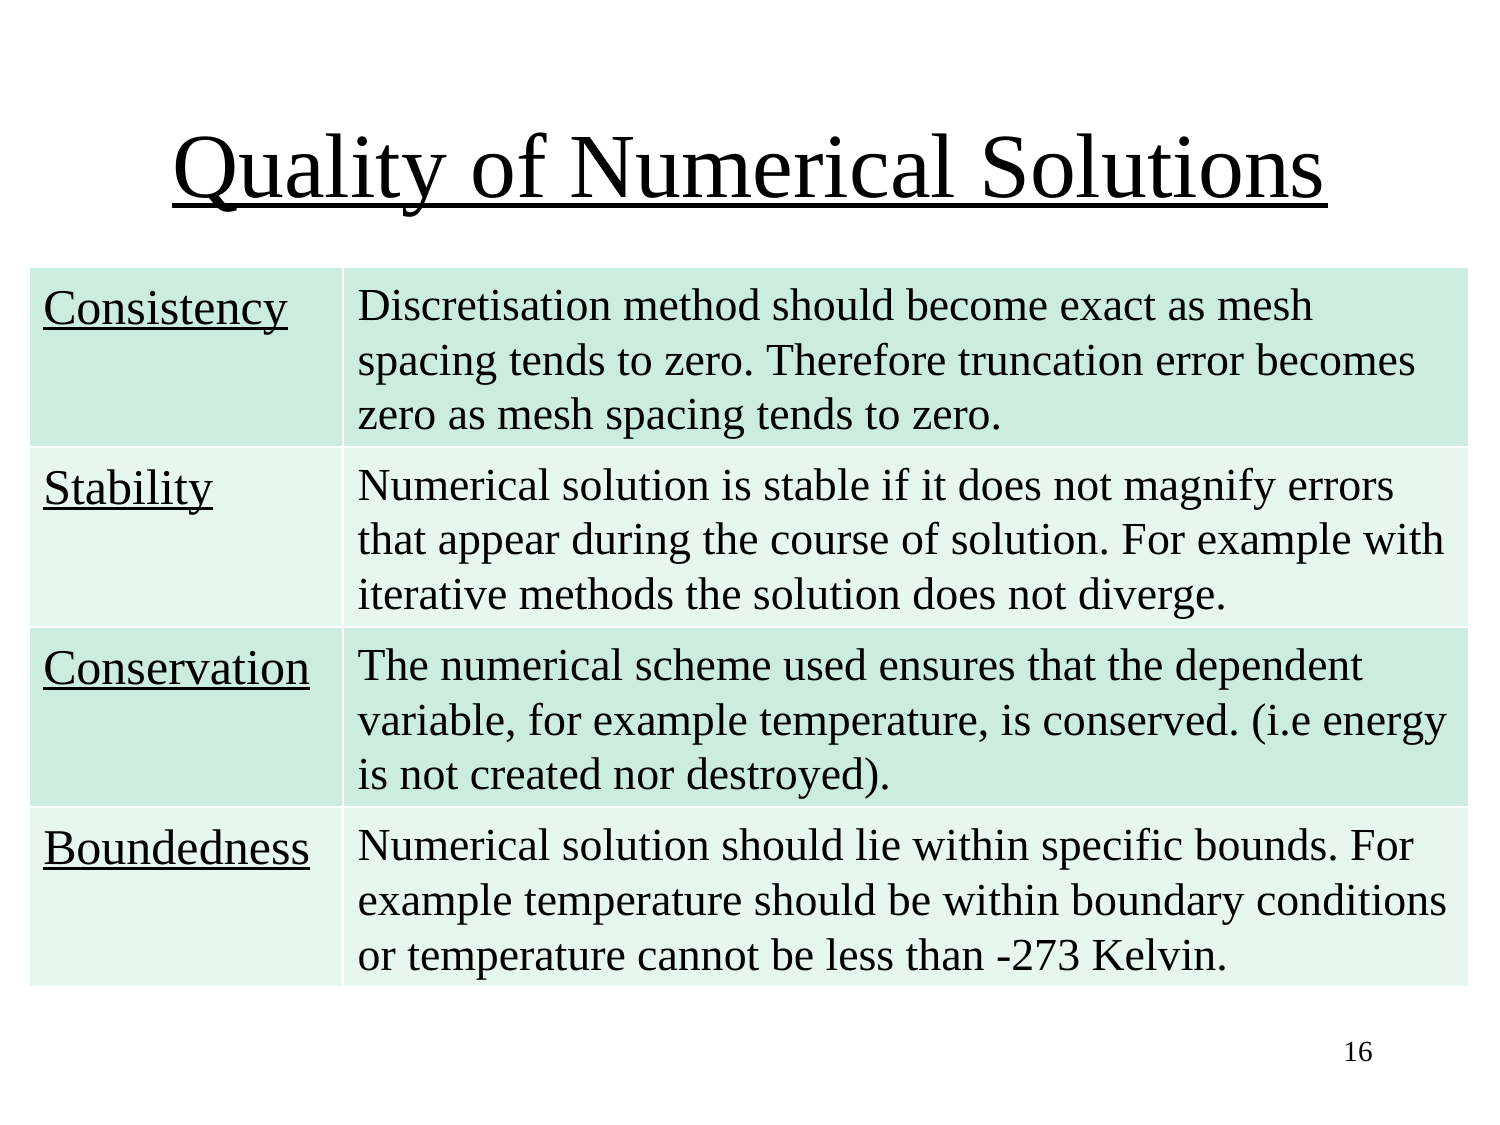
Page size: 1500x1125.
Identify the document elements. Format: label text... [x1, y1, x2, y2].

text_box Numerical solution is stable if it does not magnify errors that appear during the course of solution. For example with iterative methods the solution does not diverge. [344, 448, 1468, 626]
title Quality of Numerical Solutions [112, 99, 1388, 234]
text_box Discretisation method should become exact as mesh spacing tends to zero. Therefore truncation error becomes zero as mesh spacing tends to zero. [344, 268, 1468, 446]
text_box Conservation [30, 628, 342, 806]
text_box Boundedness [30, 808, 342, 986]
text_box Stability [30, 448, 342, 626]
text_box <number> [1074, 1025, 1388, 1101]
text_box Numerical solution should lie within specific bounds. For example temperature should be within boundary conditions or temperature cannot be less than -273 Kelvin. [344, 808, 1468, 986]
text_box Consistency [30, 268, 342, 446]
text_box The numerical scheme used ensures that the dependent variable, for example temperature, is conserved. (i.e energy is not created nor destroyed). [344, 628, 1468, 806]
